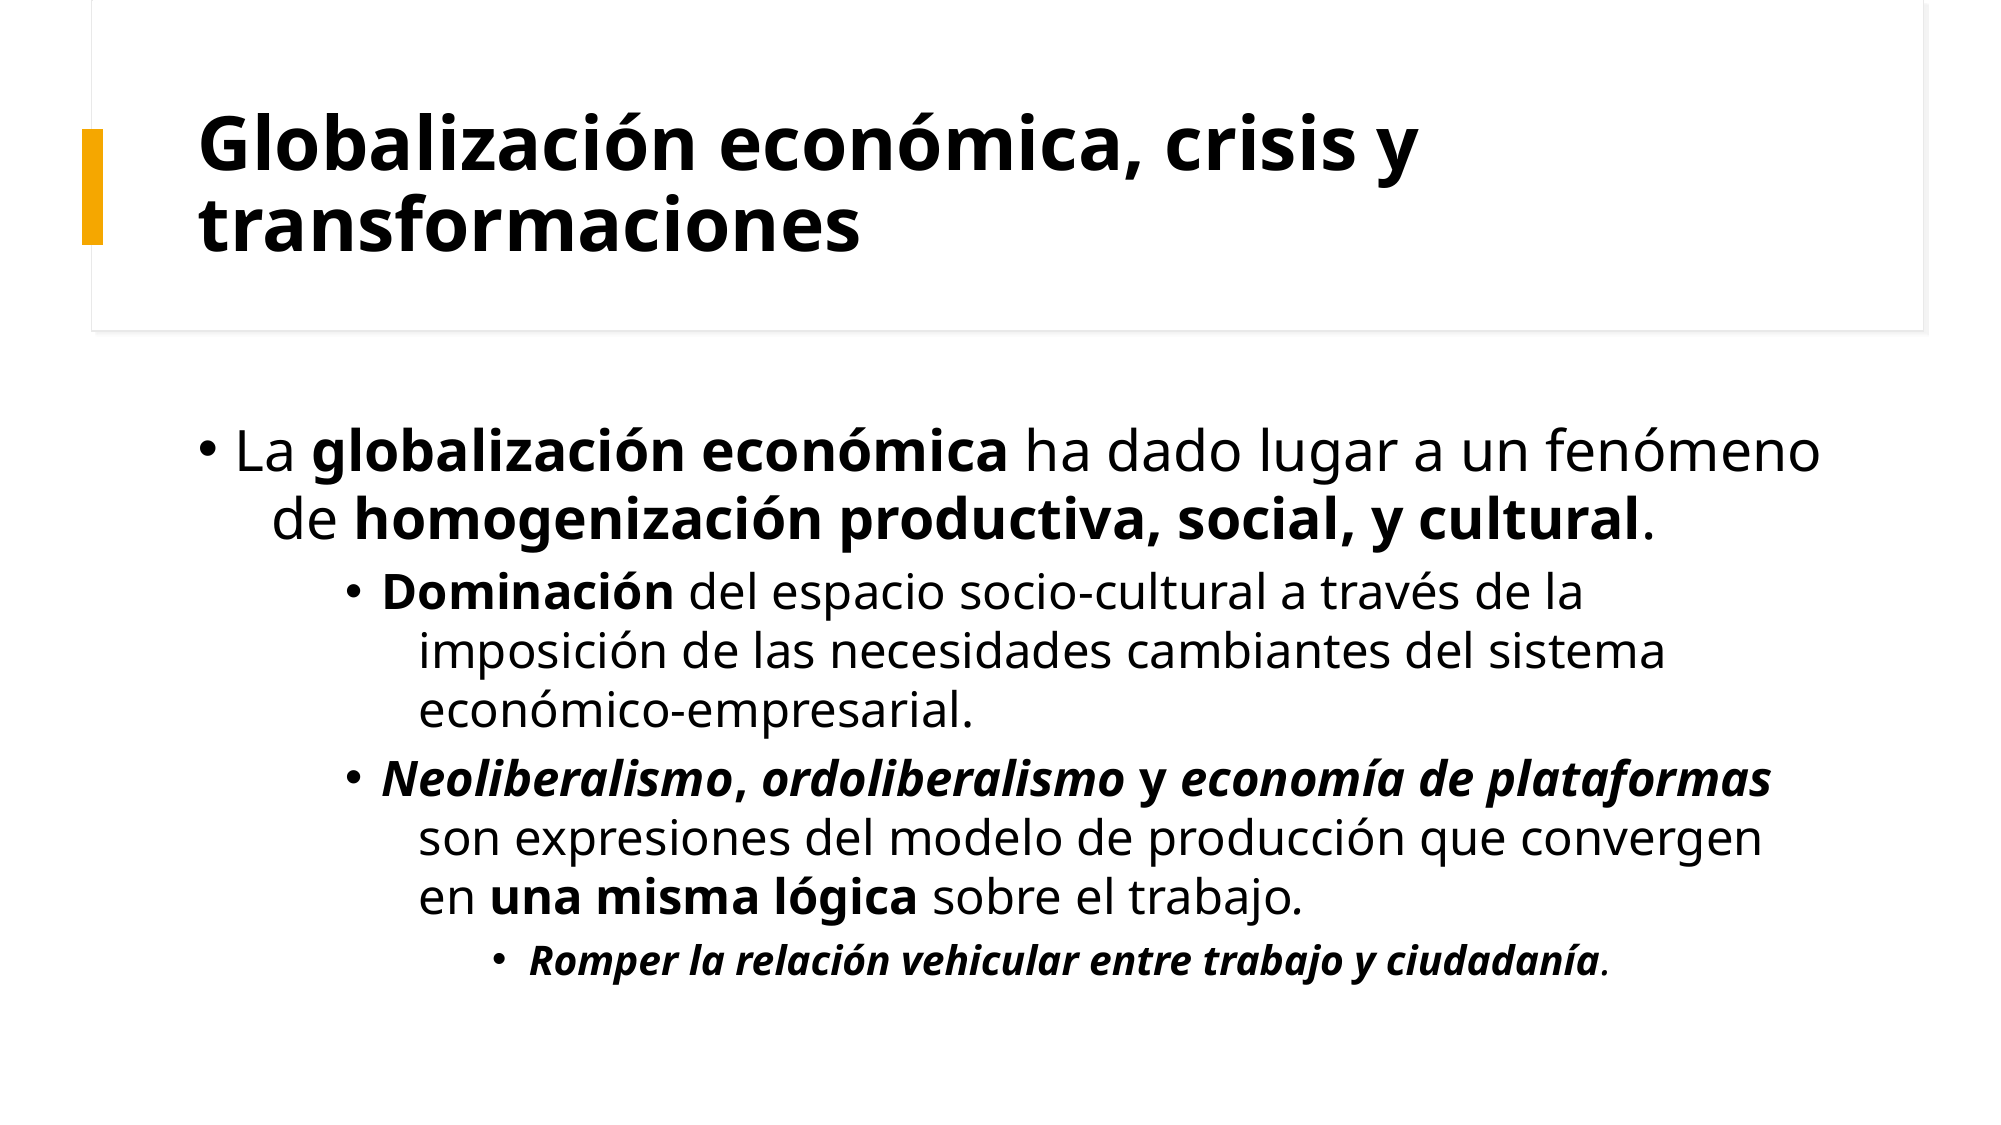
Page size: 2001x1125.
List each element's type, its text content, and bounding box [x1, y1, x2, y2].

list La globalización económica ha dado lugar a un fenómeno de homogenización productiva, social, y cultural. Dominación del espacio socio-cultural a través de la imposición de las necesidades cambiantes del sistema económico-empresarial. Neoliberalismo, ordoliberalismo y economía de plataformas son expresiones del modelo de producción que convergen en una misma lógica sobre el trabajo. Romper la relación vehicular entre trabajo y ciudadanía. [183, 406, 1852, 1013]
title Globalización económica, crisis y transformaciones [183, 90, 1852, 284]
